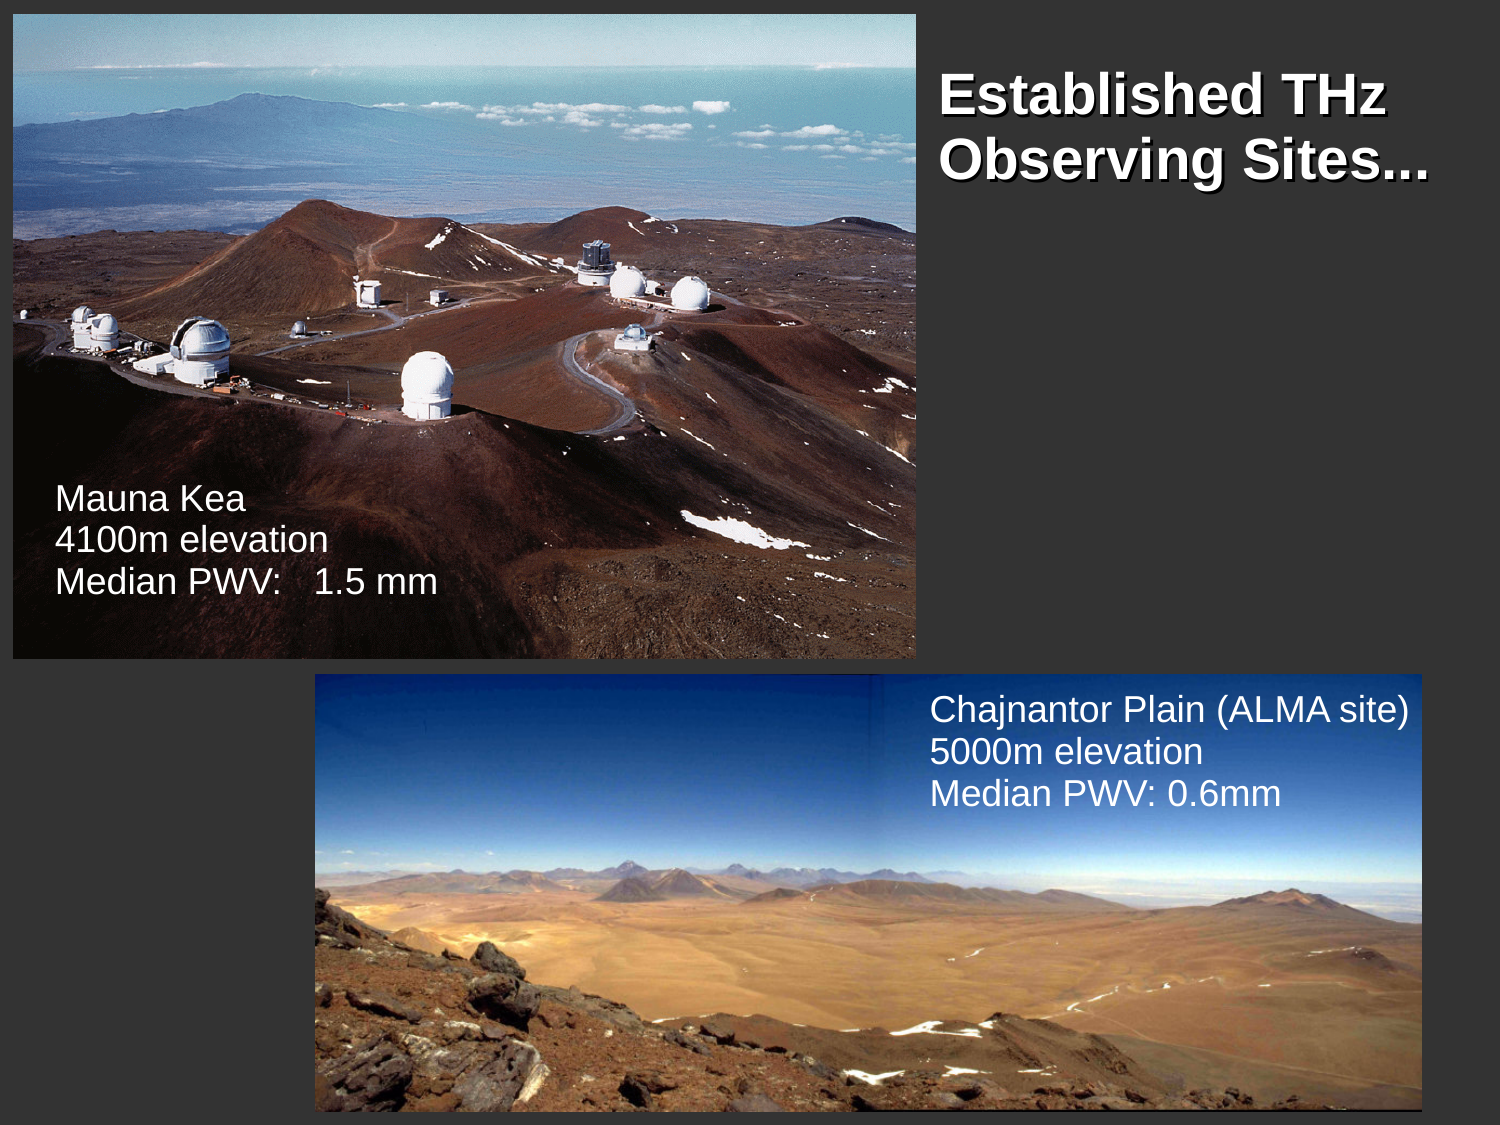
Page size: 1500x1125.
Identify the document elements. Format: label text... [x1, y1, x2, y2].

text_box Established THz Observing Sites... [923, 54, 1486, 317]
text_box Mauna Kea 4100m elevation Median PWV: 1.5 mm [39, 469, 524, 630]
text_box Chajnantor Plain (ALMA site) 5000m elevation Median PWV: 0.6mm [914, 680, 1427, 842]
picture [13, 14, 916, 659]
picture [315, 674, 1422, 1112]
